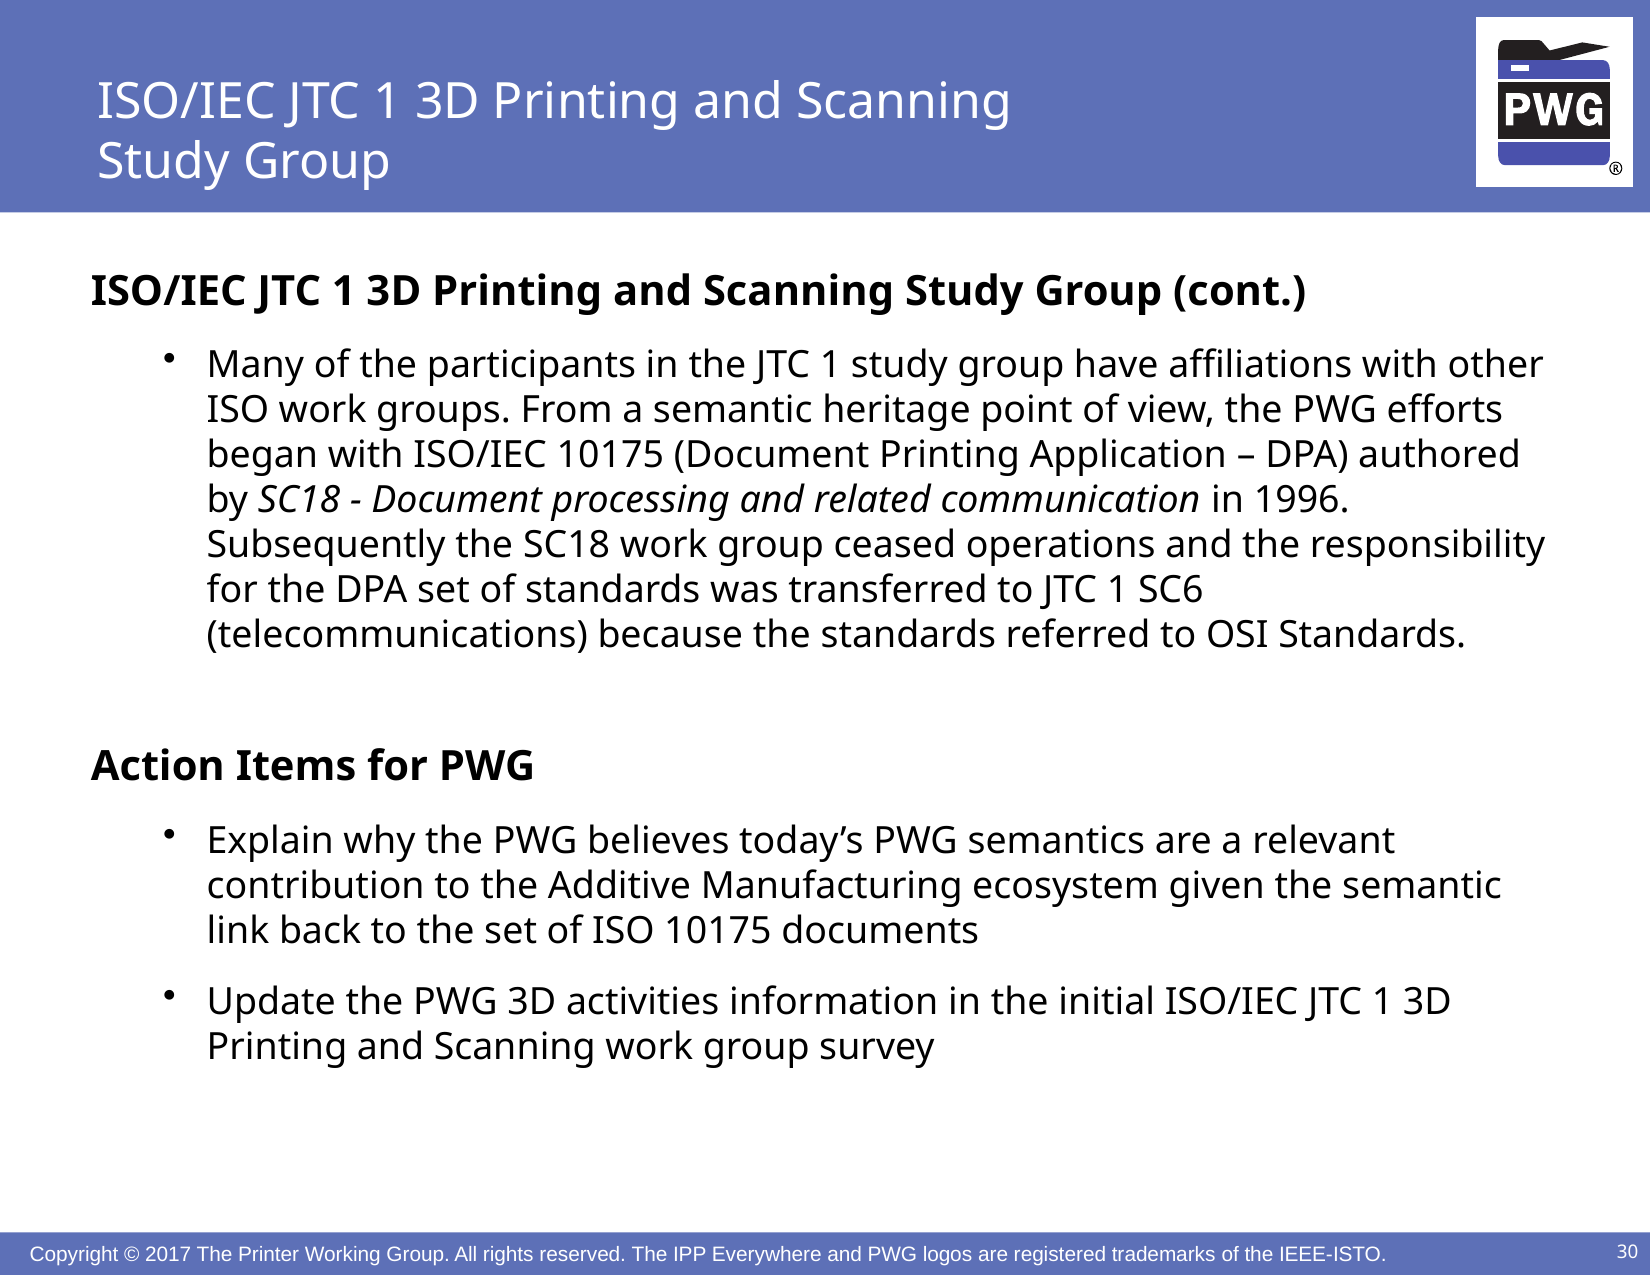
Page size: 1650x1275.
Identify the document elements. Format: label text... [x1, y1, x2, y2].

list ISO/IEC JTC 1 3D Printing and Scanning Study Group (cont.) Many of the participants in the JTC 1 study group have affiliations with other ISO work groups. From a semantic heritage point of view, the PWG efforts began with ISO/IEC 10175 (Document Printing Application – DPA) authored by SC18 - Document processing and related communication in 1996. Subsequently the SC18 work group ceased operations and the responsibility for the DPA set of standards was transferred to JTC 1 SC6 (telecommunications) because the standards referred to OSI Standards. Action Items for PWG Explain why the PWG believes today’s PWG semantics are a relevant contribution to the Additive Manufacturing ecosystem given the semantic link back to the set of ISO 10175 documents Update the PWG 3D activities information in the initial ISO/IEC JTC 1 3D Printing and Scanning work group survey [82, 254, 1568, 1233]
title ISO/IEC JTC 1 3D Printing and Scanning Study Group [82, 8, 1449, 198]
